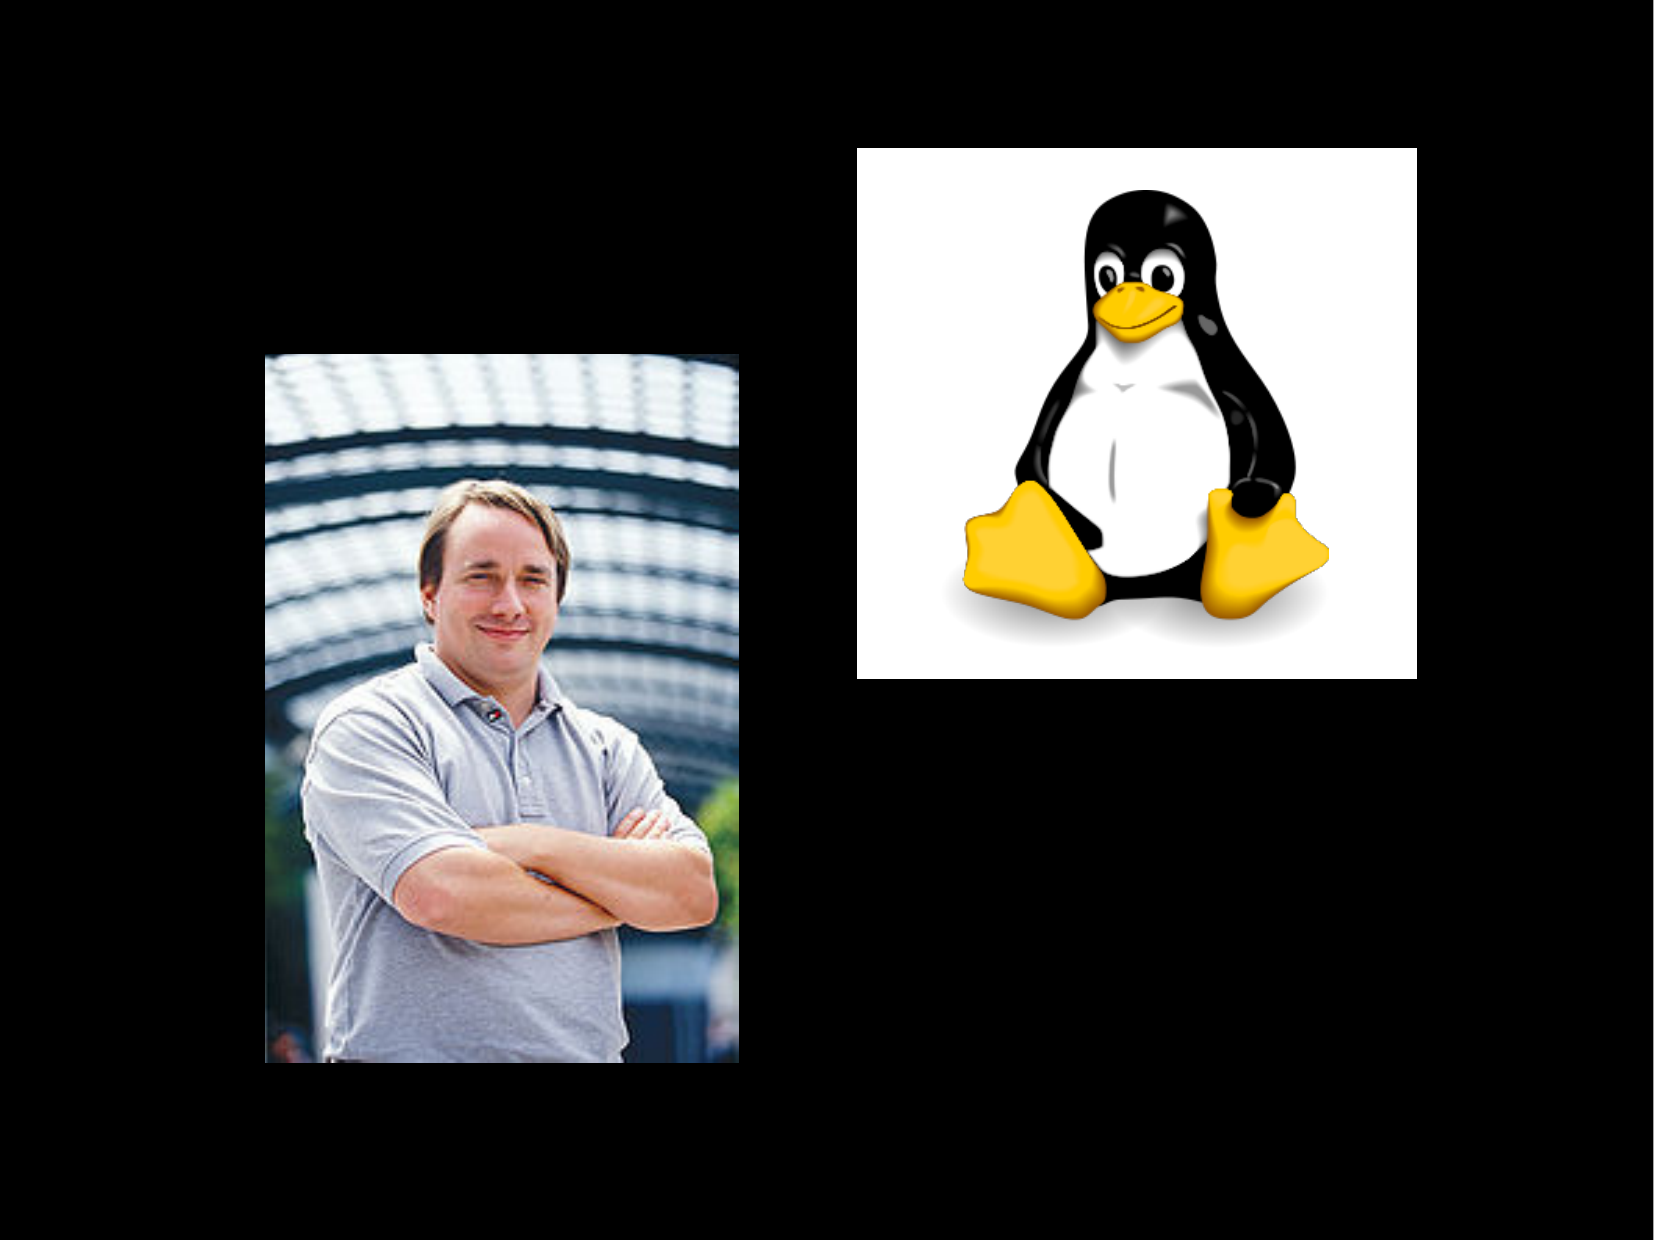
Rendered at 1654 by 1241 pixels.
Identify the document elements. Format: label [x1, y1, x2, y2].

picture [938, 190, 1329, 650]
picture [265, 354, 739, 1063]
text_box [856, 147, 1418, 680]
